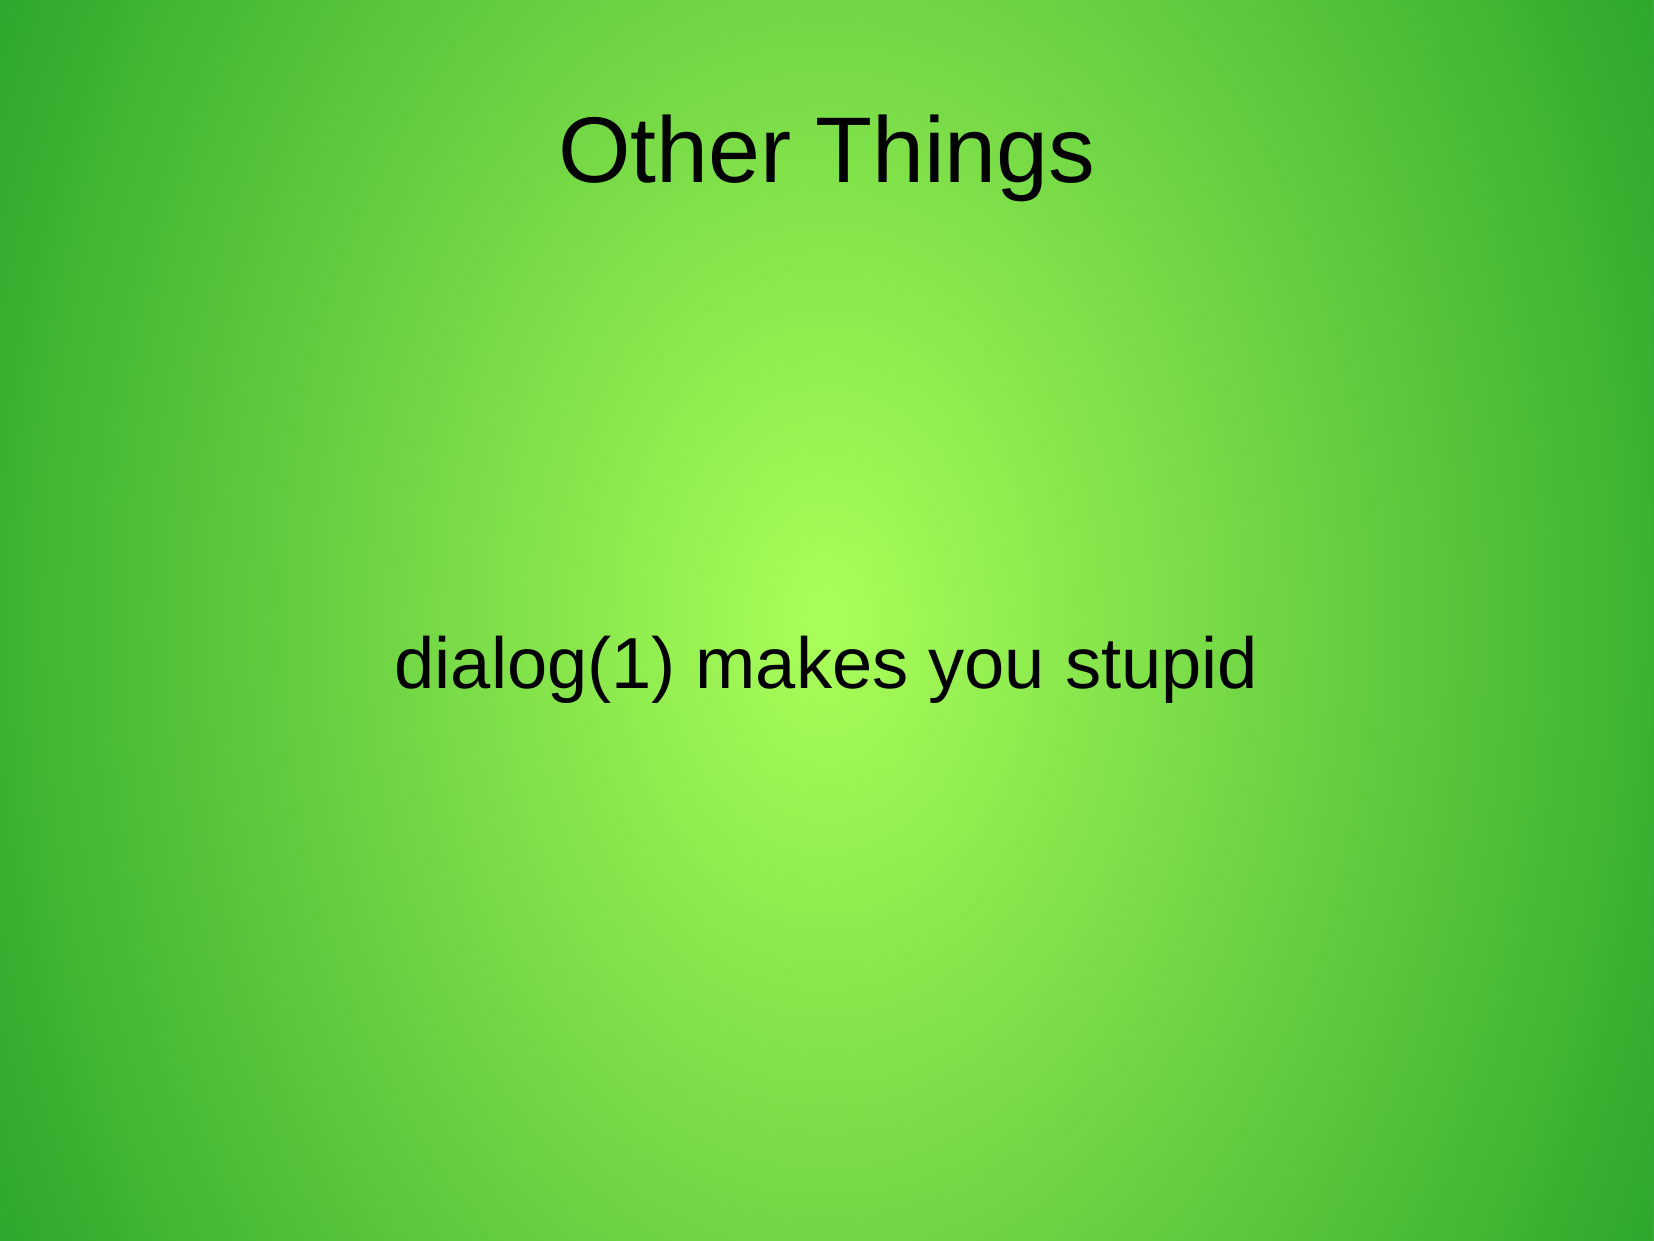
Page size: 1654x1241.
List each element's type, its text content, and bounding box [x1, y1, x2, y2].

list dialog(1) makes you stupid [162, 210, 1492, 1118]
title Other Things [82, 47, 1571, 252]
